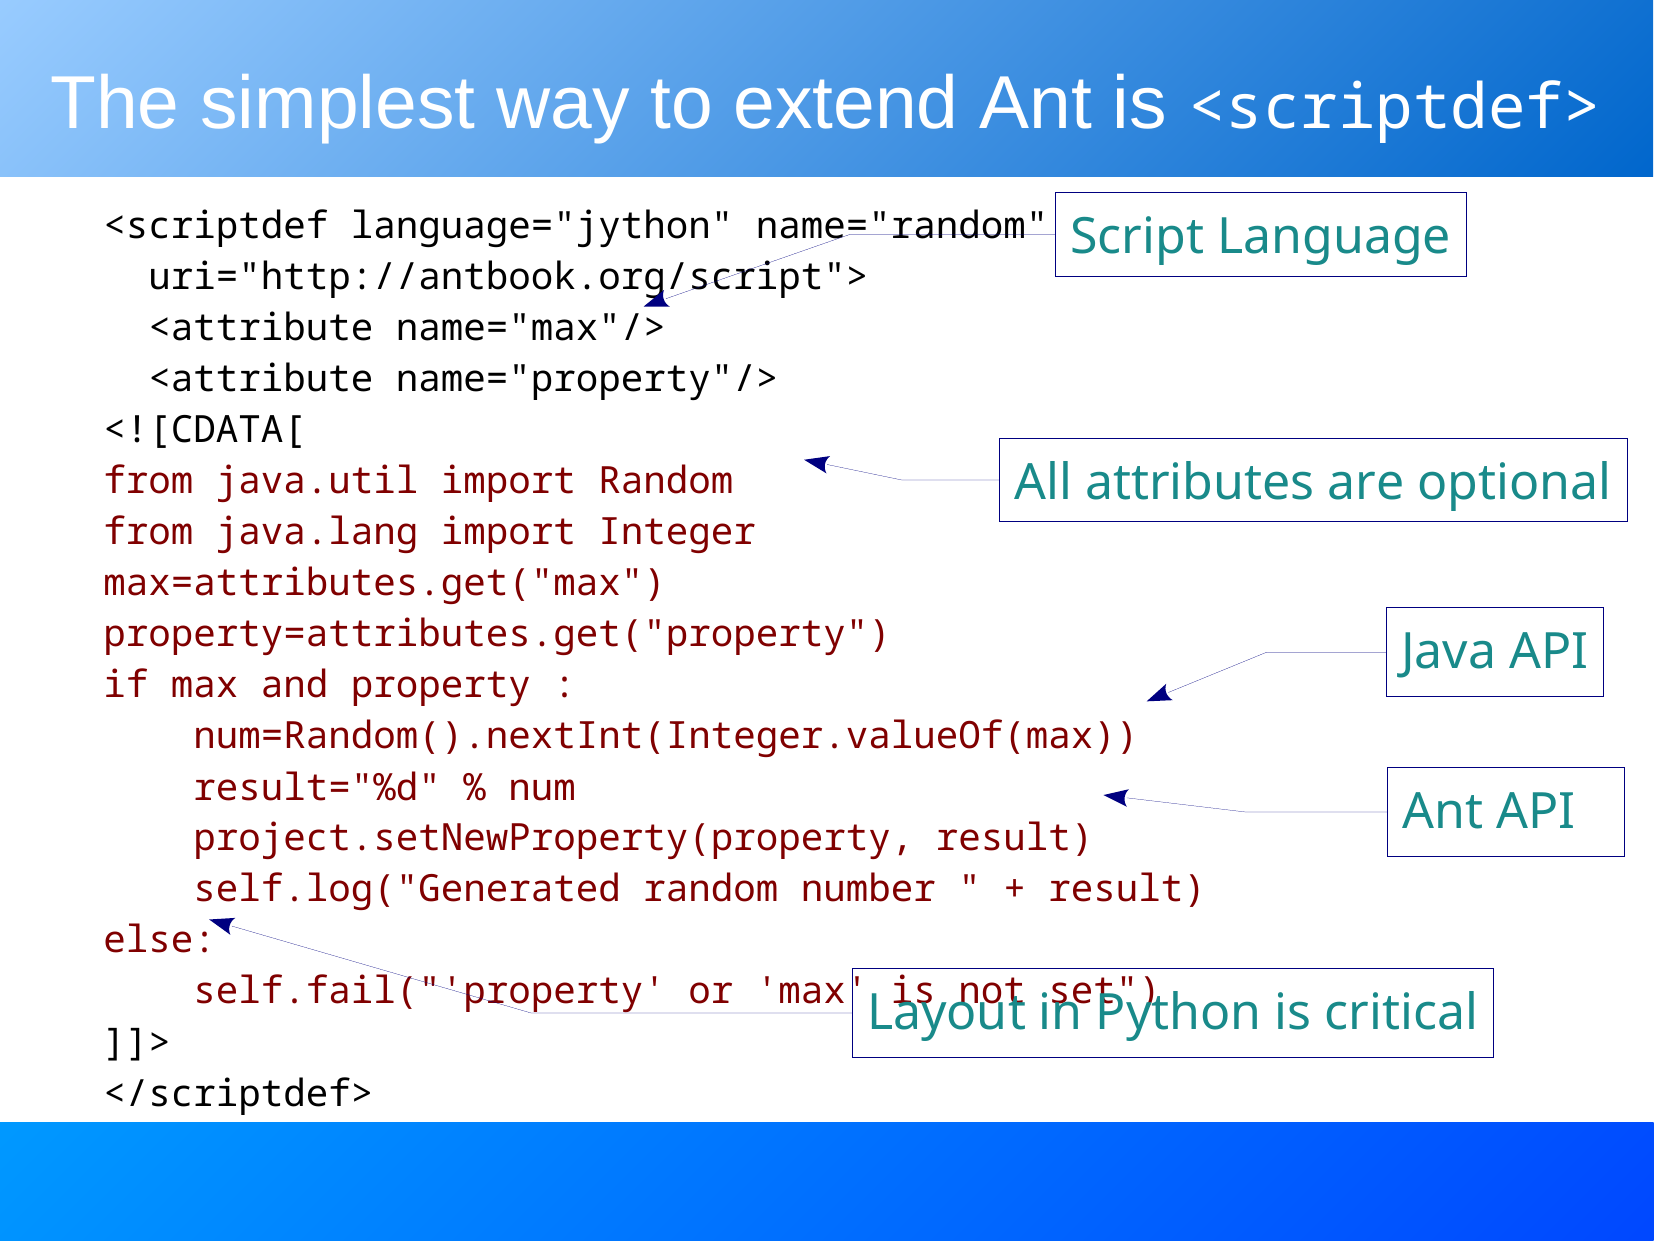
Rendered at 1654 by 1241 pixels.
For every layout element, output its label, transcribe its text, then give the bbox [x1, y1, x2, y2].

text_box <scriptdef language="jython" name="random" uri="http://antbook.org/script"> <attribute name="max"/> <attribute name="property"/> <![CDATA[ from java.util import Random from java.lang import Integer max=attributes.get("max") property=attributes.get("property") if max and property : num=Random().nextInt(Integer.valueOf(max)) result="%d" % num project.setNewProperty(property, result) self.log("Generated random number " + result) else: self.fail("'property' or 'max' is not set") ]]> </scriptdef> [88, 295, 1223, 1021]
text_box Script Language [1055, 192, 1467, 277]
text_box Java API [1386, 607, 1604, 697]
text_box All attributes are optional [999, 438, 1628, 522]
text_box Ant API [1387, 767, 1625, 857]
text_box Layout in Python is critical [852, 968, 1494, 1058]
title The simplest way to extend Ant is <scriptdef> [49, 59, 1603, 148]
